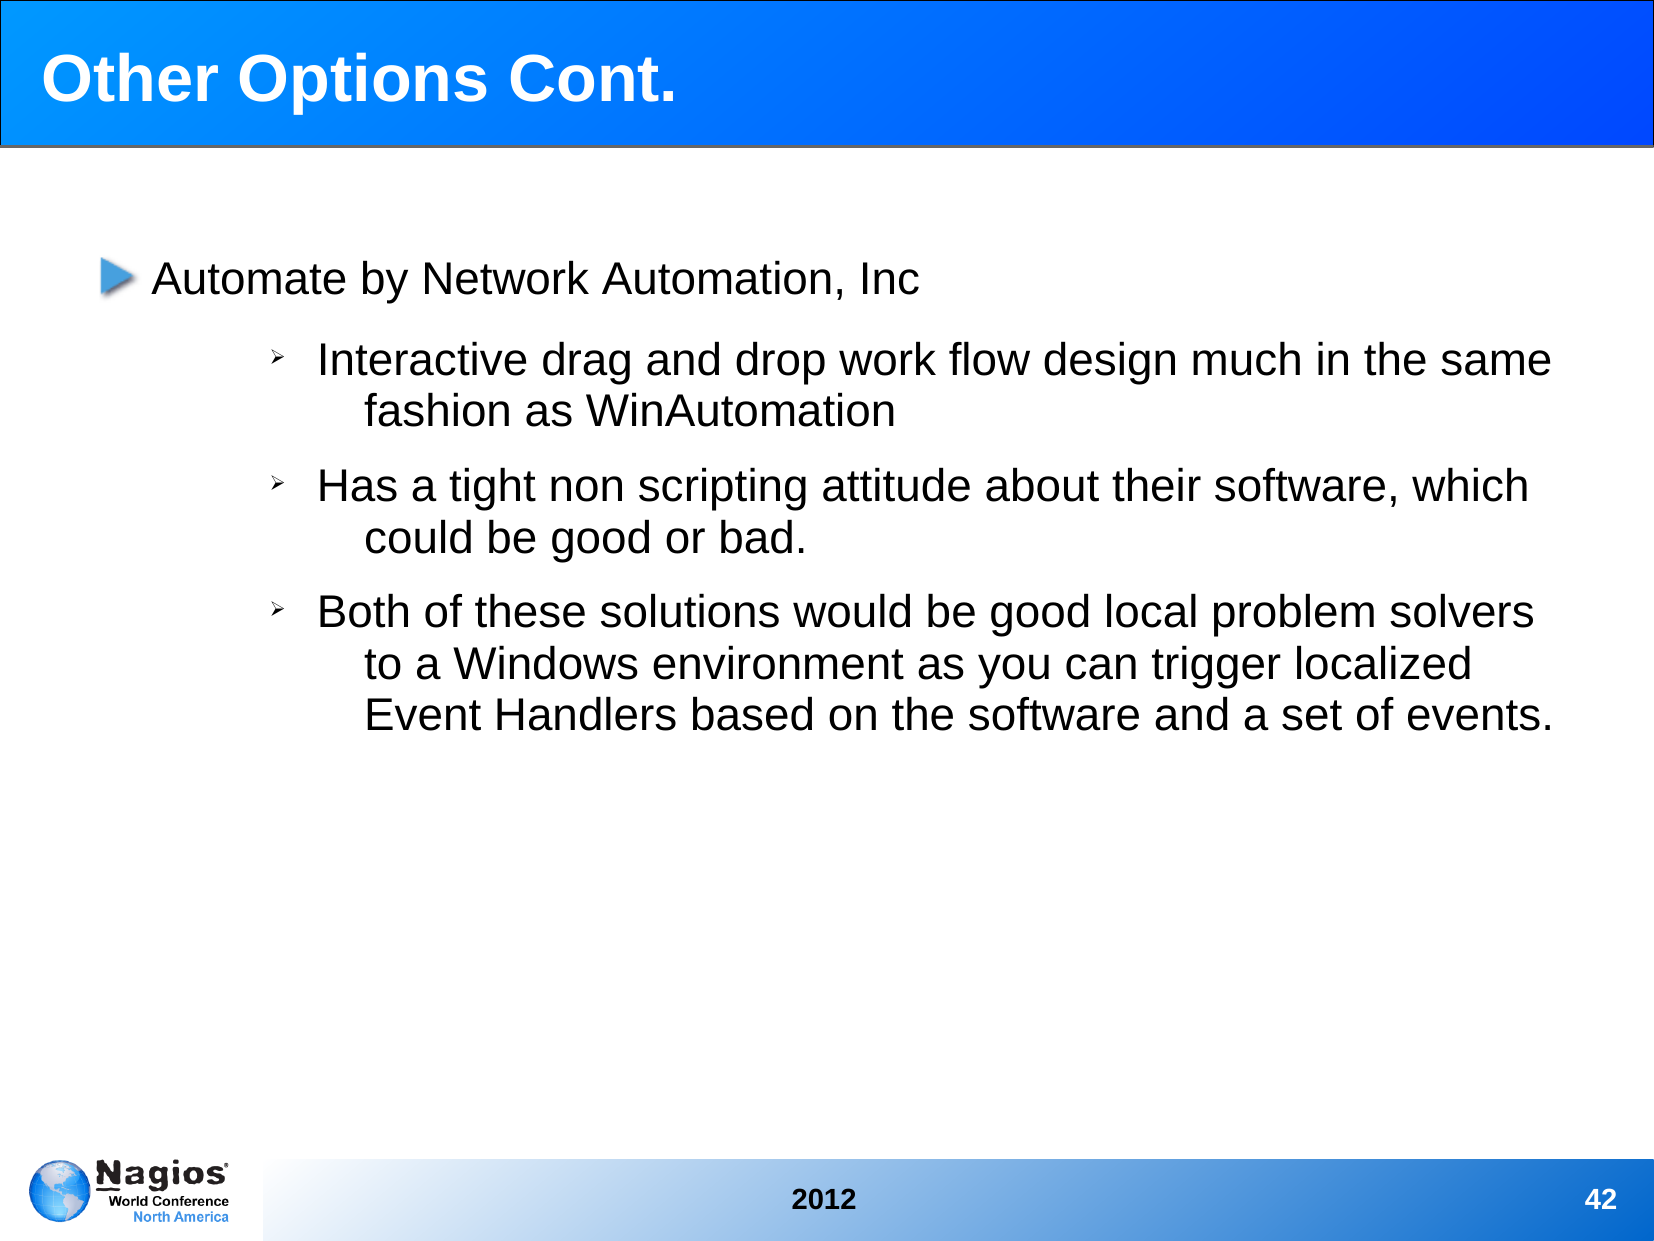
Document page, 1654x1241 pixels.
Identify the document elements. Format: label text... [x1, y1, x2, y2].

list Automate by Network Automation, Inc Interactive drag and drop work flow design much in the same fashion as WinAutomation Has a tight non scripting attitude about their software, which could be good or bad. Both of these solutions would be good local problem solvers to a Windows environment as you can trigger localized Event Handlers based on the software and a set of events. [80, 253, 1569, 943]
picture [29, 1159, 229, 1235]
title Other Options Cont. [41, 0, 1248, 211]
